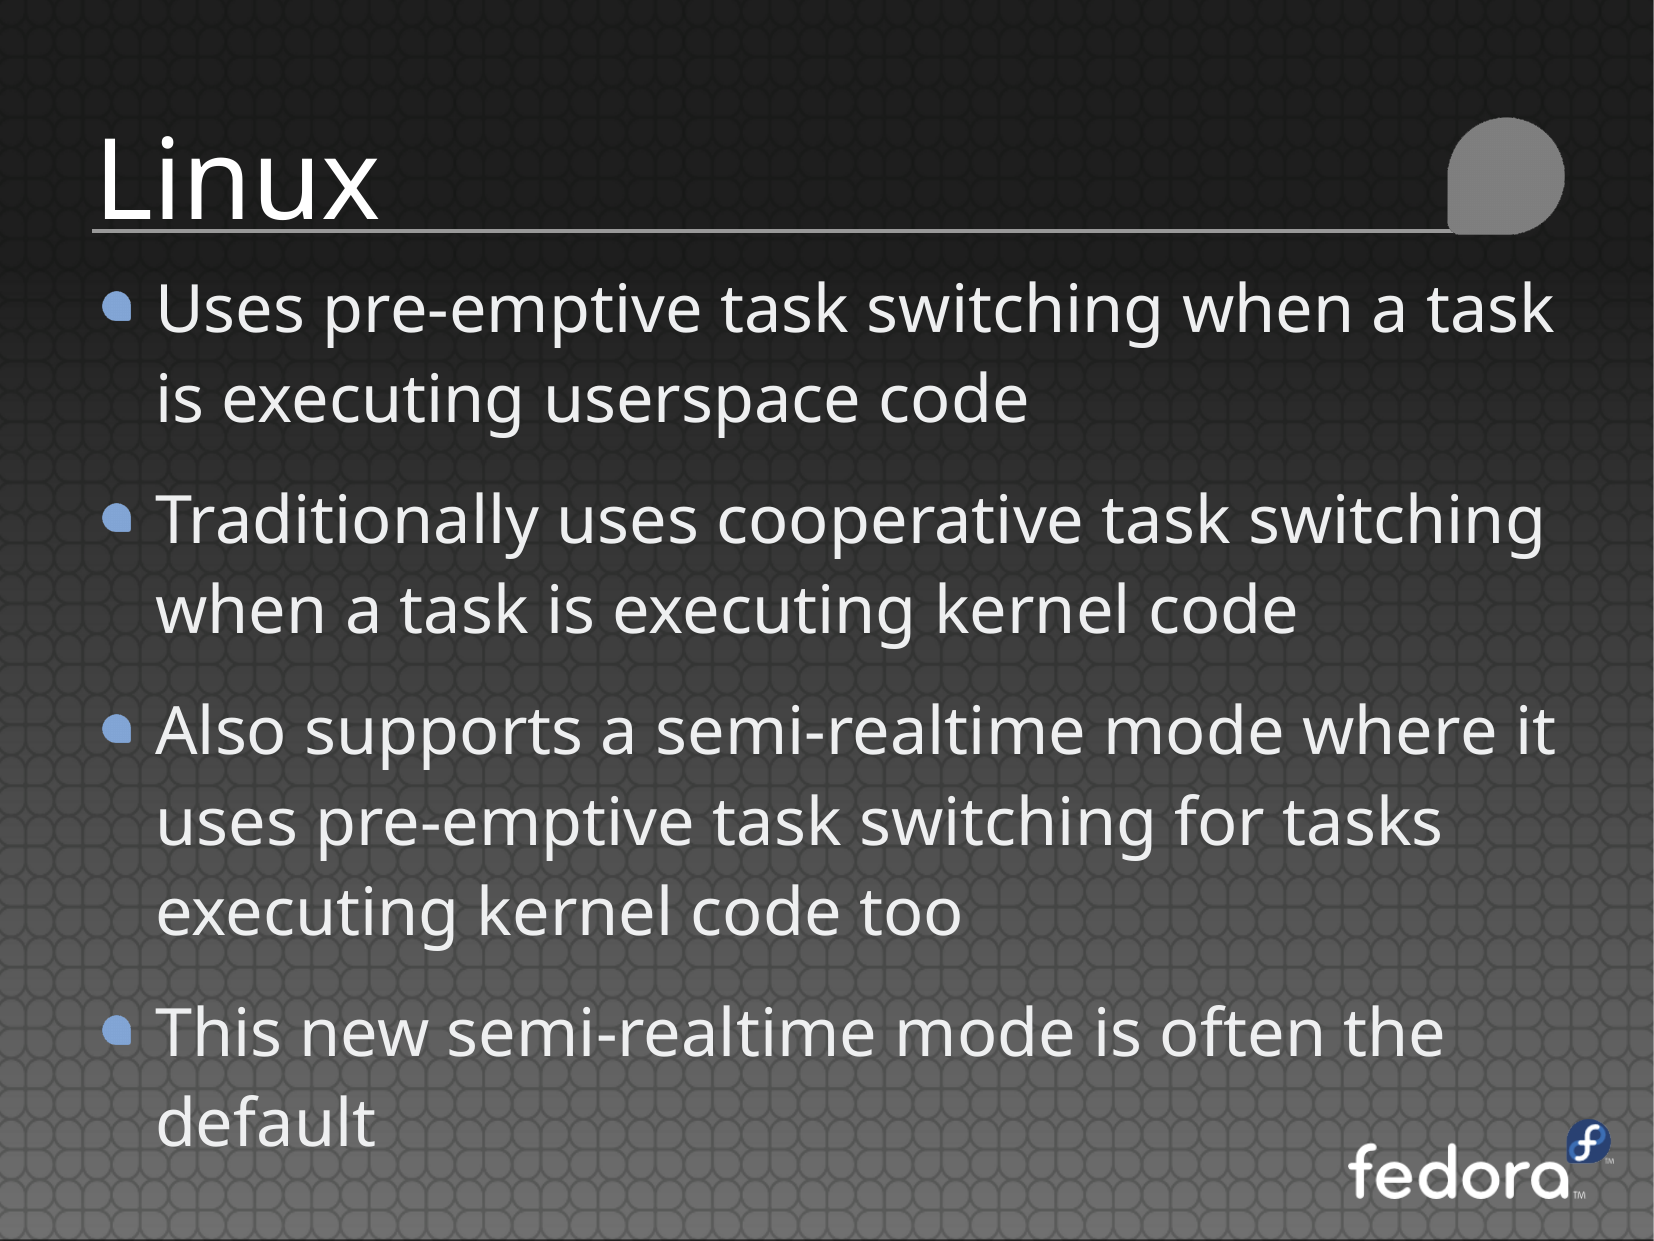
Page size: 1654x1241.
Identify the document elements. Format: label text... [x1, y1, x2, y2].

list Uses pre-emptive task switching when a task is executing userspace code Traditionally uses cooperative task switching when a task is executing kernel code Also supports a semi-realtime mode where it uses pre-emptive task switching for tasks executing kernel code too This new semi-realtime mode is often the default [84, 260, 1573, 1065]
picture [0, 0, 1654, 1241]
title Linux [94, 100, 1426, 251]
